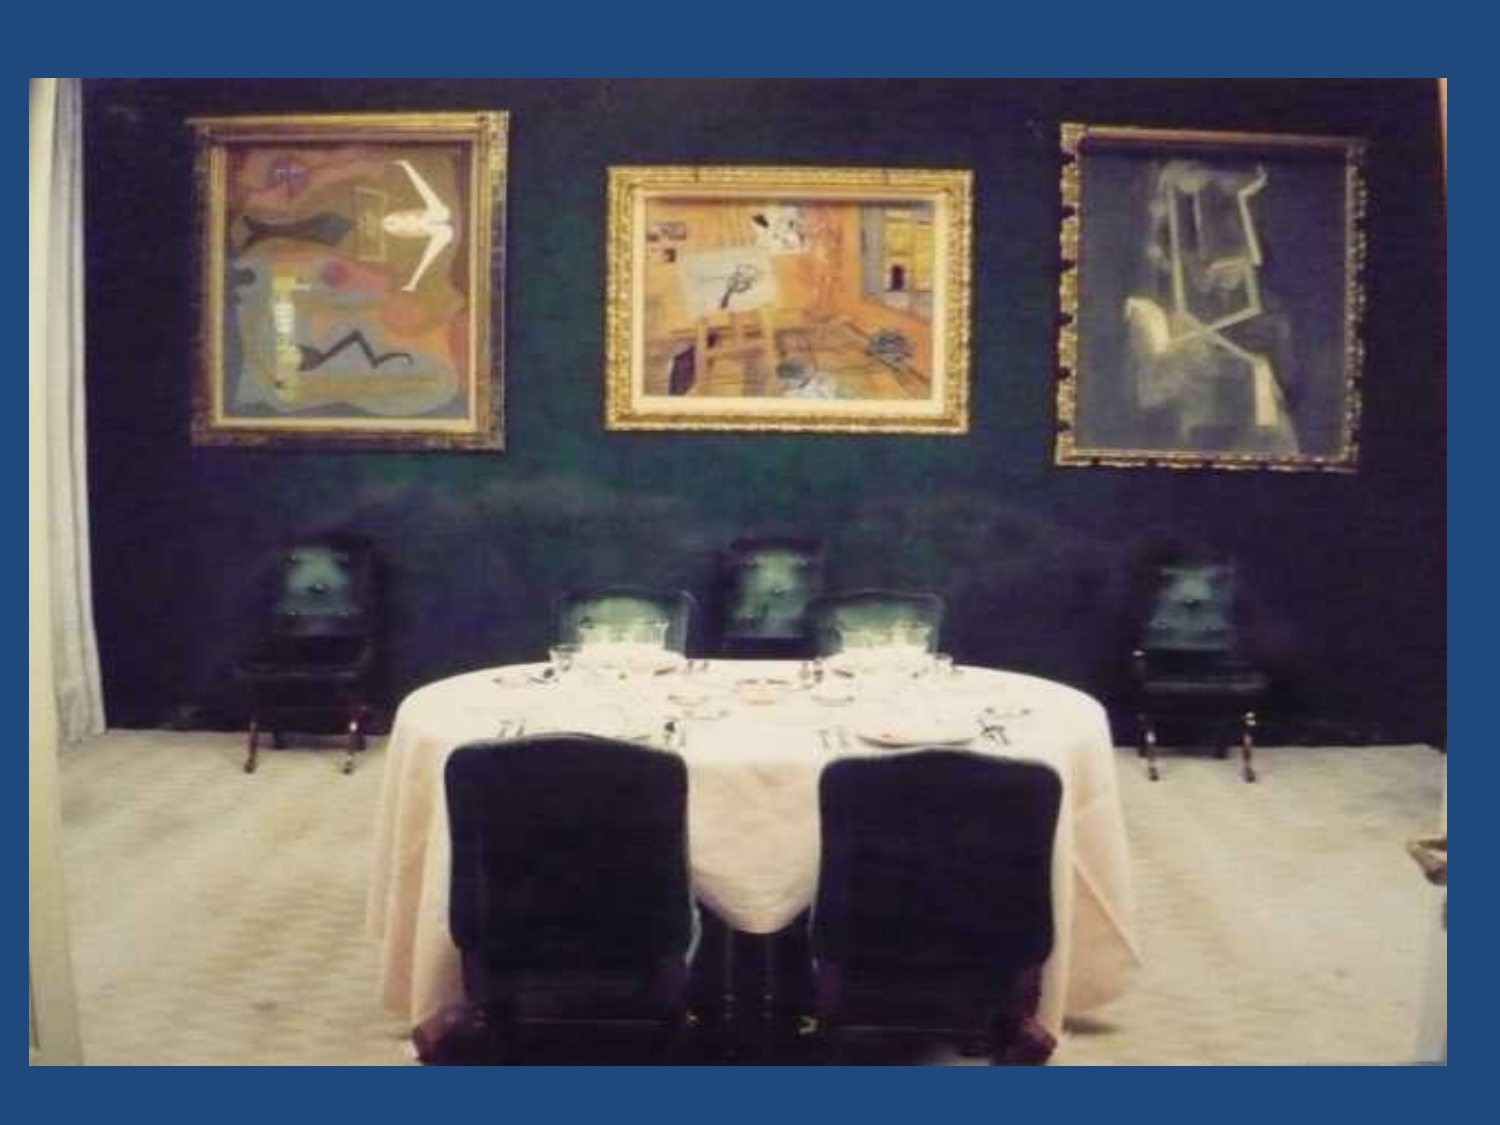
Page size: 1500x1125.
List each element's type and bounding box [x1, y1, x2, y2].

picture [29, 78, 1447, 1067]
